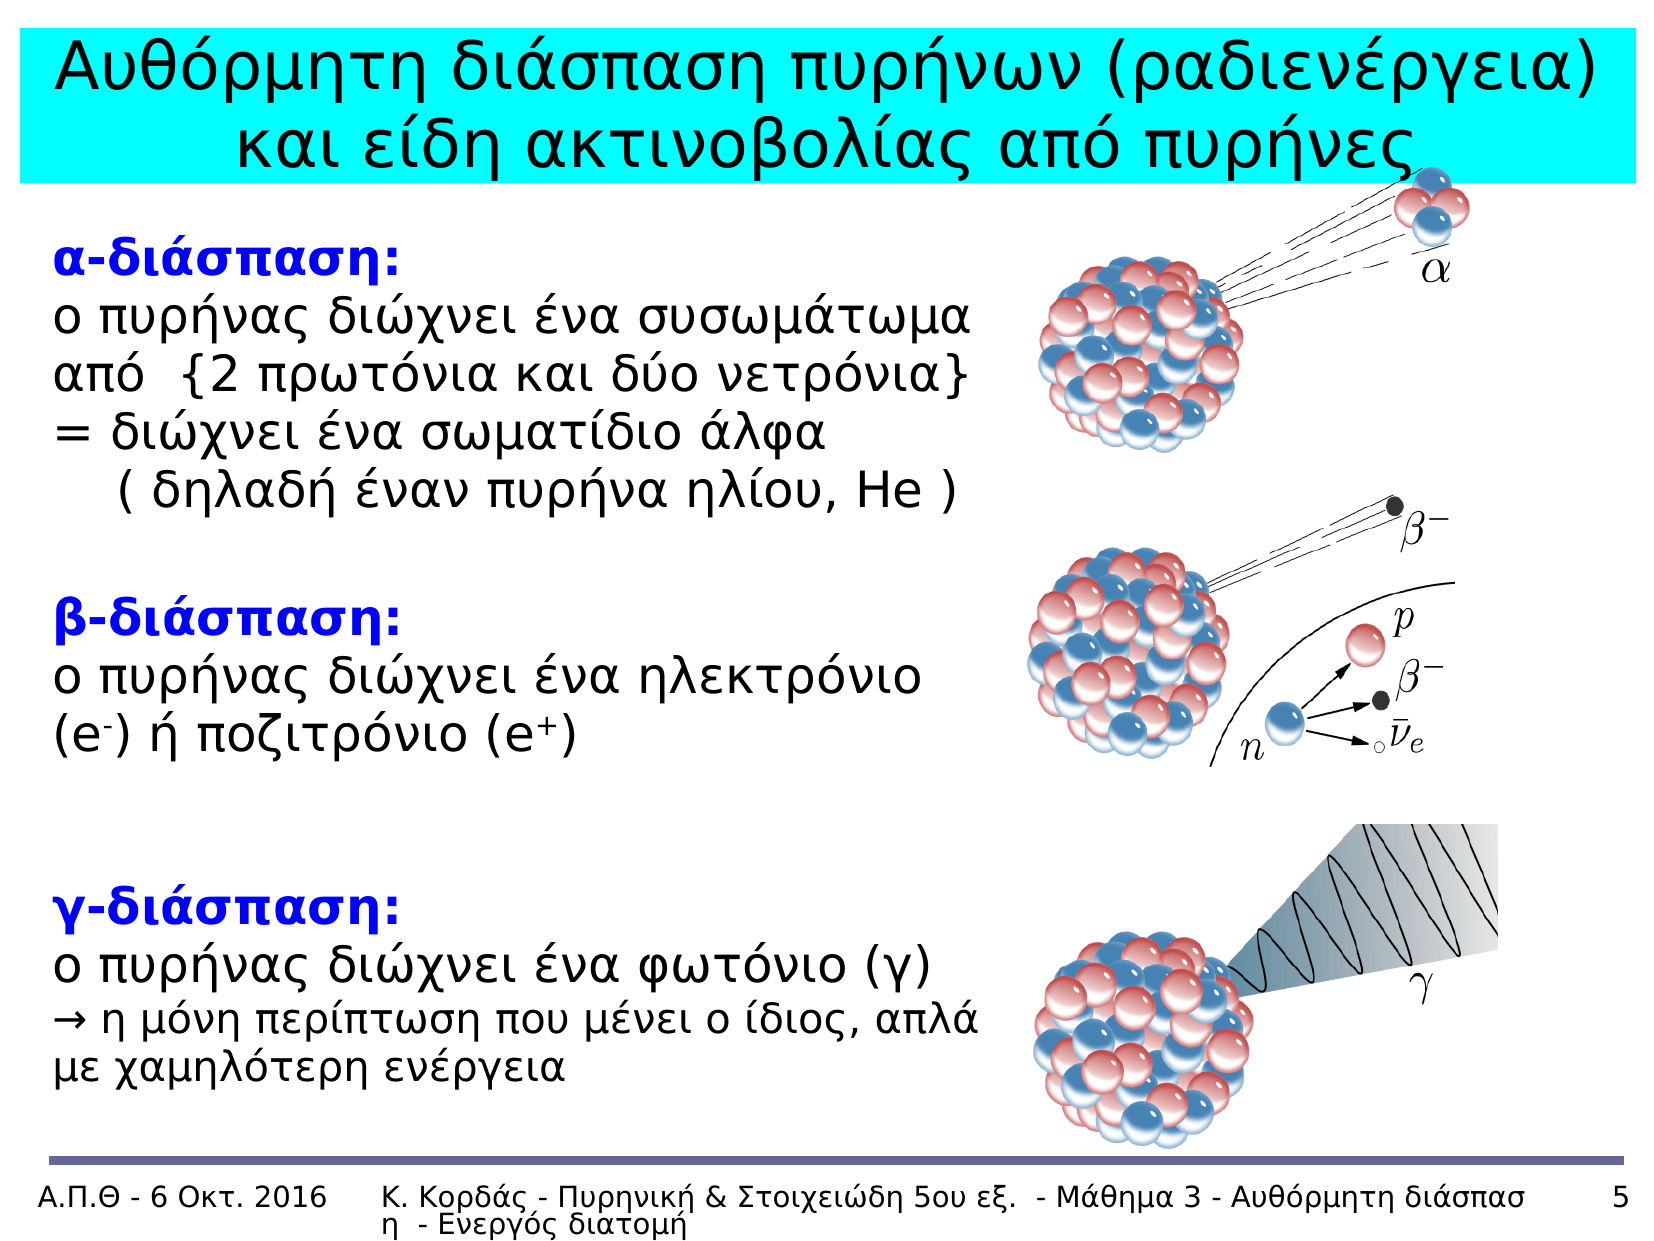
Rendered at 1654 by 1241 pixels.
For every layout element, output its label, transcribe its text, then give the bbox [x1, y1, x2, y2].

title Αυθόρμητη διάσπαση πυρήνων (ραδιενέργεια) και είδη ακτινοβολίας από πυρήνες [19, 27, 1636, 184]
text_box α-διάσπαση: ο πυρήνας διώχνει ένα συσωμάτωμα από {2 πρωτόνια και δύο νετρόνια} = διώχνει ένα σωματίδιο άλφα ( δηλαδή έναν πυρήνα ηλίου, He ) [37, 221, 1013, 529]
text_box γ-διάσπαση: ο πυρήνας διώχνει ένα φωτόνιο (γ) → η μόνη περίπτωση που μένει ο ίδιος, απλά με χαμηλότερη ενέργεια [37, 870, 1013, 1101]
picture [1031, 824, 1498, 1157]
text_box β-διάσπαση: ο πυρήνας διώχνει ένα ηλεκτρόνιο (e-) ή ποζιτρόνιο (e+) [37, 581, 1013, 774]
picture [1025, 159, 1471, 767]
